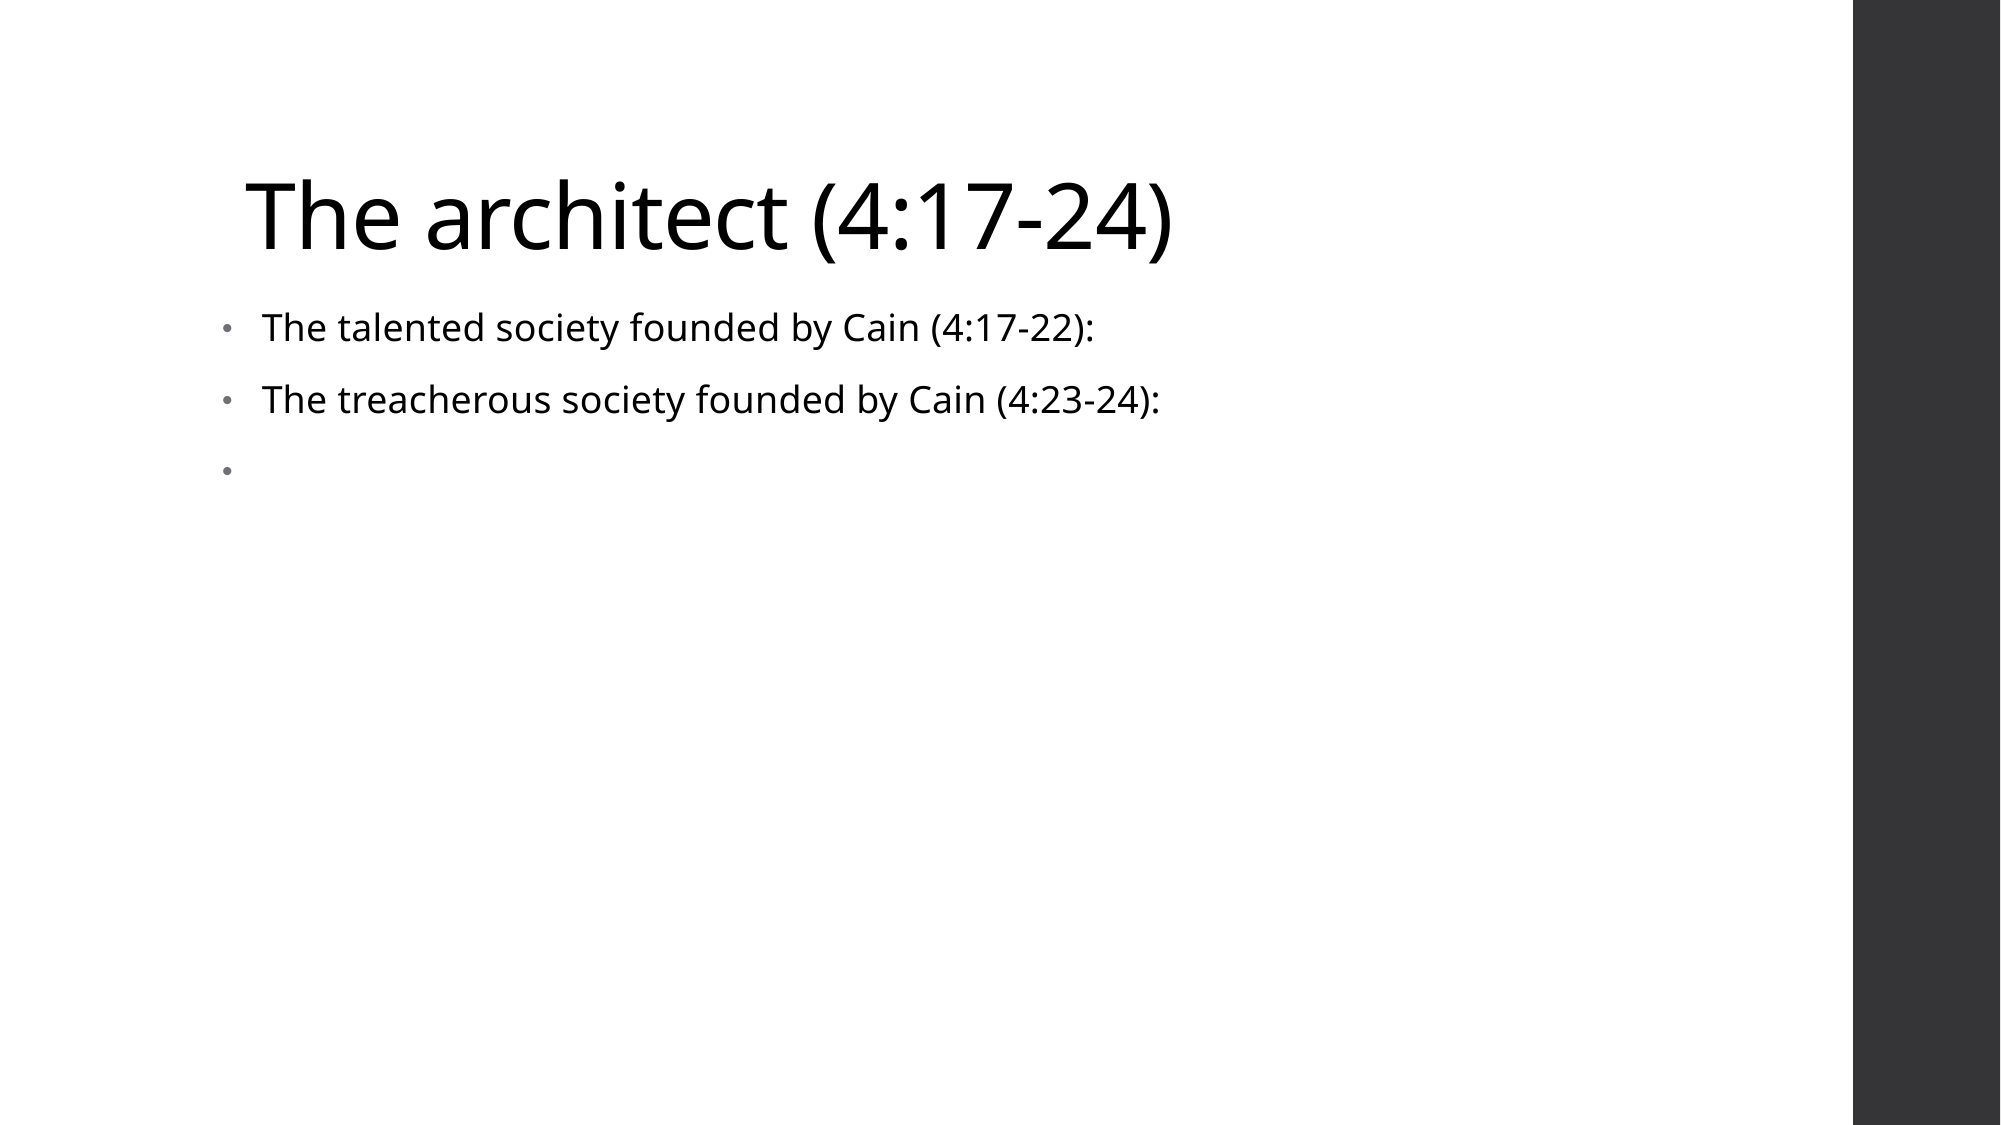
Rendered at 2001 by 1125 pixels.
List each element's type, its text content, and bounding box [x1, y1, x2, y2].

list The talented society founded by Cain (4:17-22): The treacherous society founded by Cain (4:23-24): [206, 299, 1617, 1014]
title The architect (4:17-24) [206, 60, 1797, 278]
